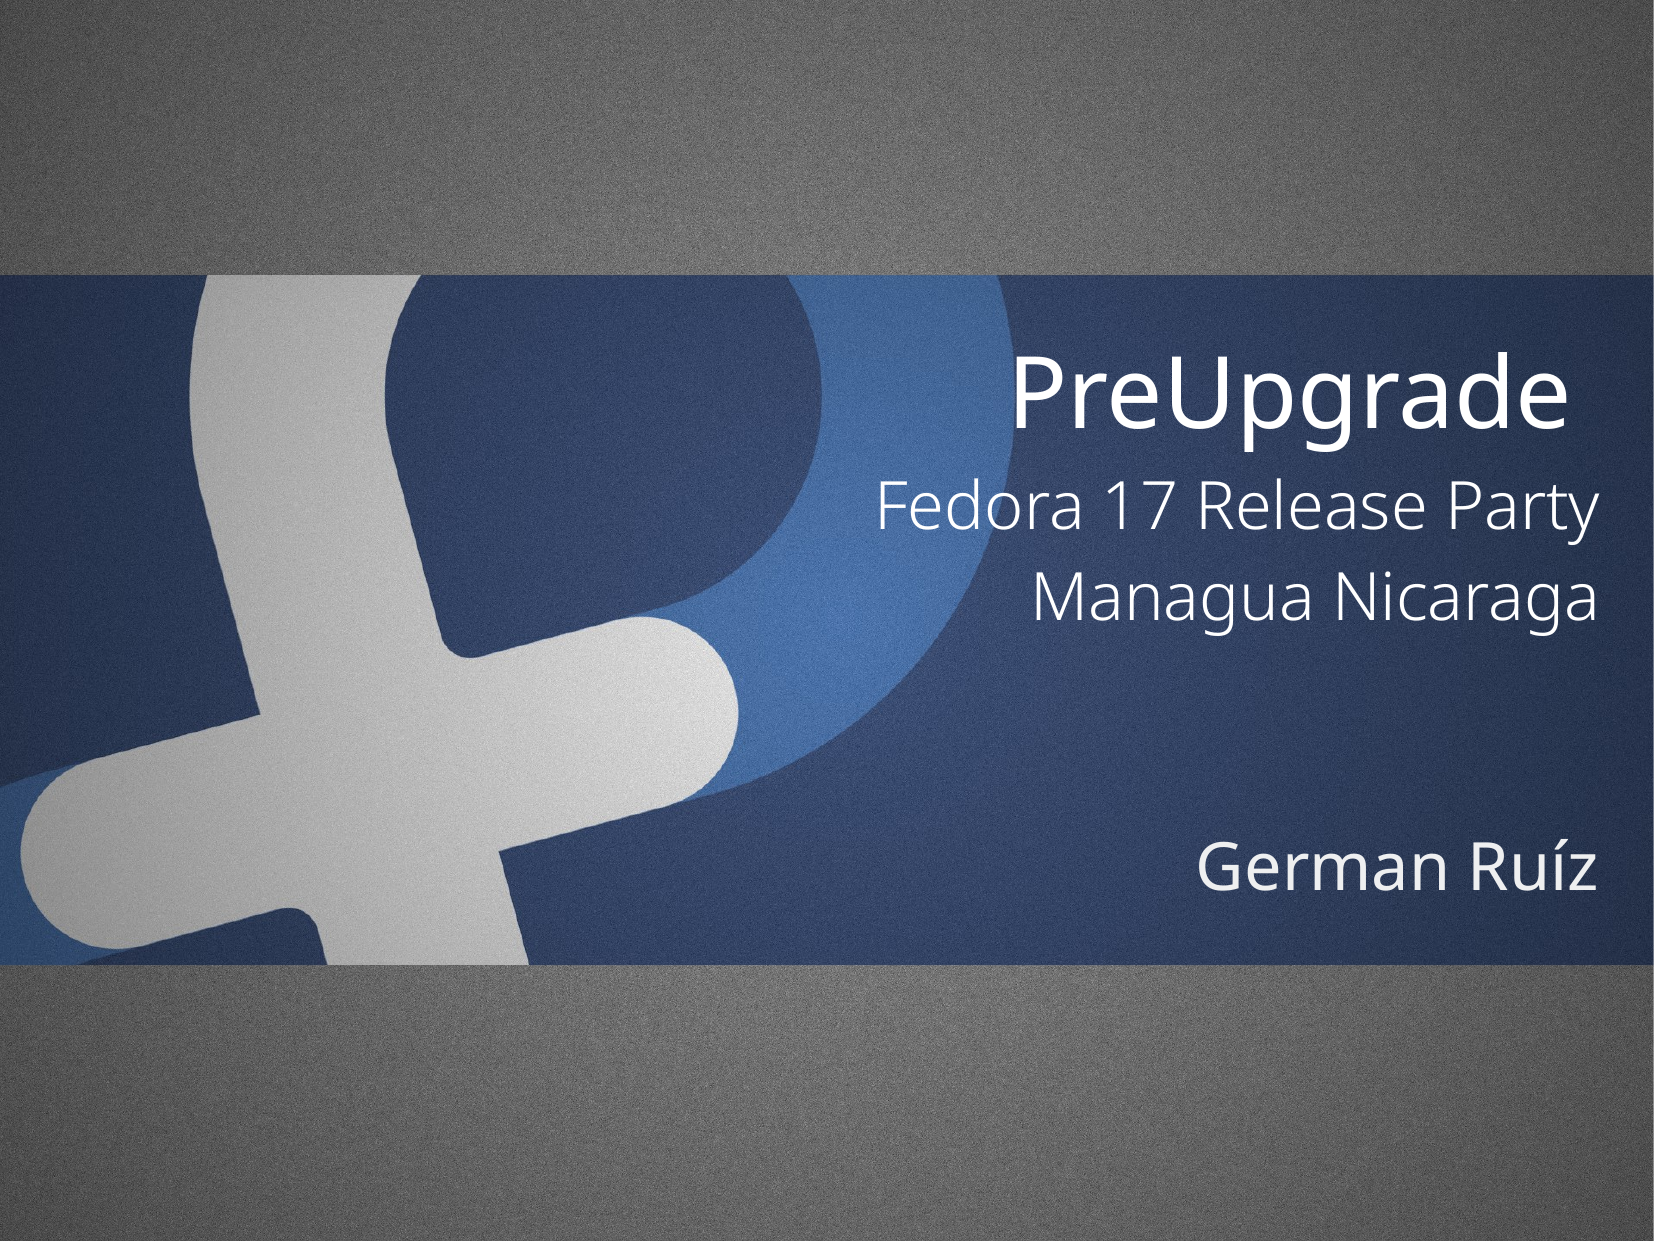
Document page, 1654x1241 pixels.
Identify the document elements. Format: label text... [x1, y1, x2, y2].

picture [0, 0, 1654, 1241]
text_box German Ruíz [649, 815, 1615, 915]
text_box Fedora 17 Release Party Managua Nicaraga [442, 458, 1601, 626]
title PreUpgrade [248, 327, 1599, 453]
